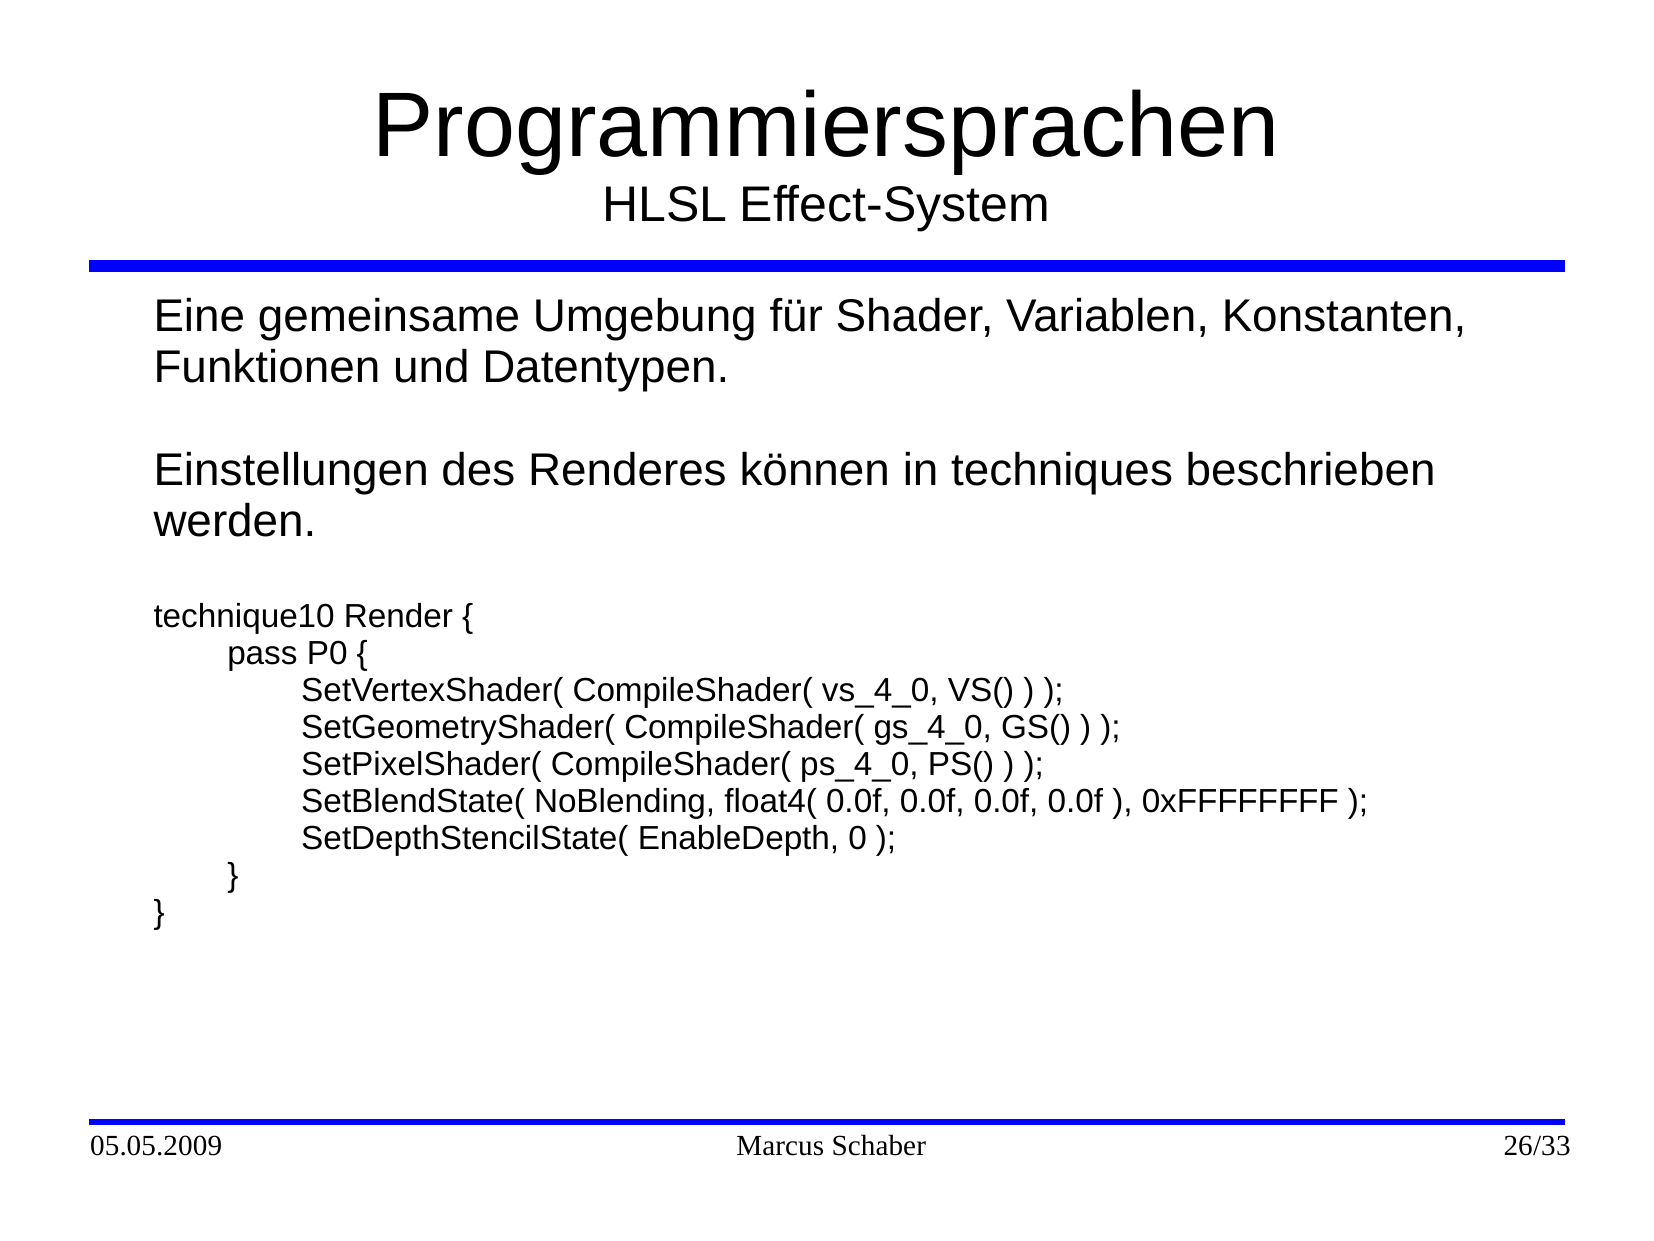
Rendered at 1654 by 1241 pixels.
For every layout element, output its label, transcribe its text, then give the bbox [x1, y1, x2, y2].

list Eine gemeinsame Umgebung für Shader, Variablen, Konstanten, Funktionen und Datentypen. Einstellungen des Renderes können in techniques beschrieben werden. technique10 Render { pass P0 { SetVertexShader( CompileShader( vs_4_0, VS() ) ); SetGeometryShader( CompileShader( gs_4_0, GS() ) ); SetPixelShader( CompileShader( ps_4_0, PS() ) ); SetBlendState( NoBlending, float4( 0.0f, 0.0f, 0.0f, 0.0f ), 0xFFFFFFFF ); SetDepthStencilState( EnableDepth, 0 ); } } [82, 290, 1571, 1094]
title Programmiersprachen HLSL Effect-System [82, 56, 1571, 250]
